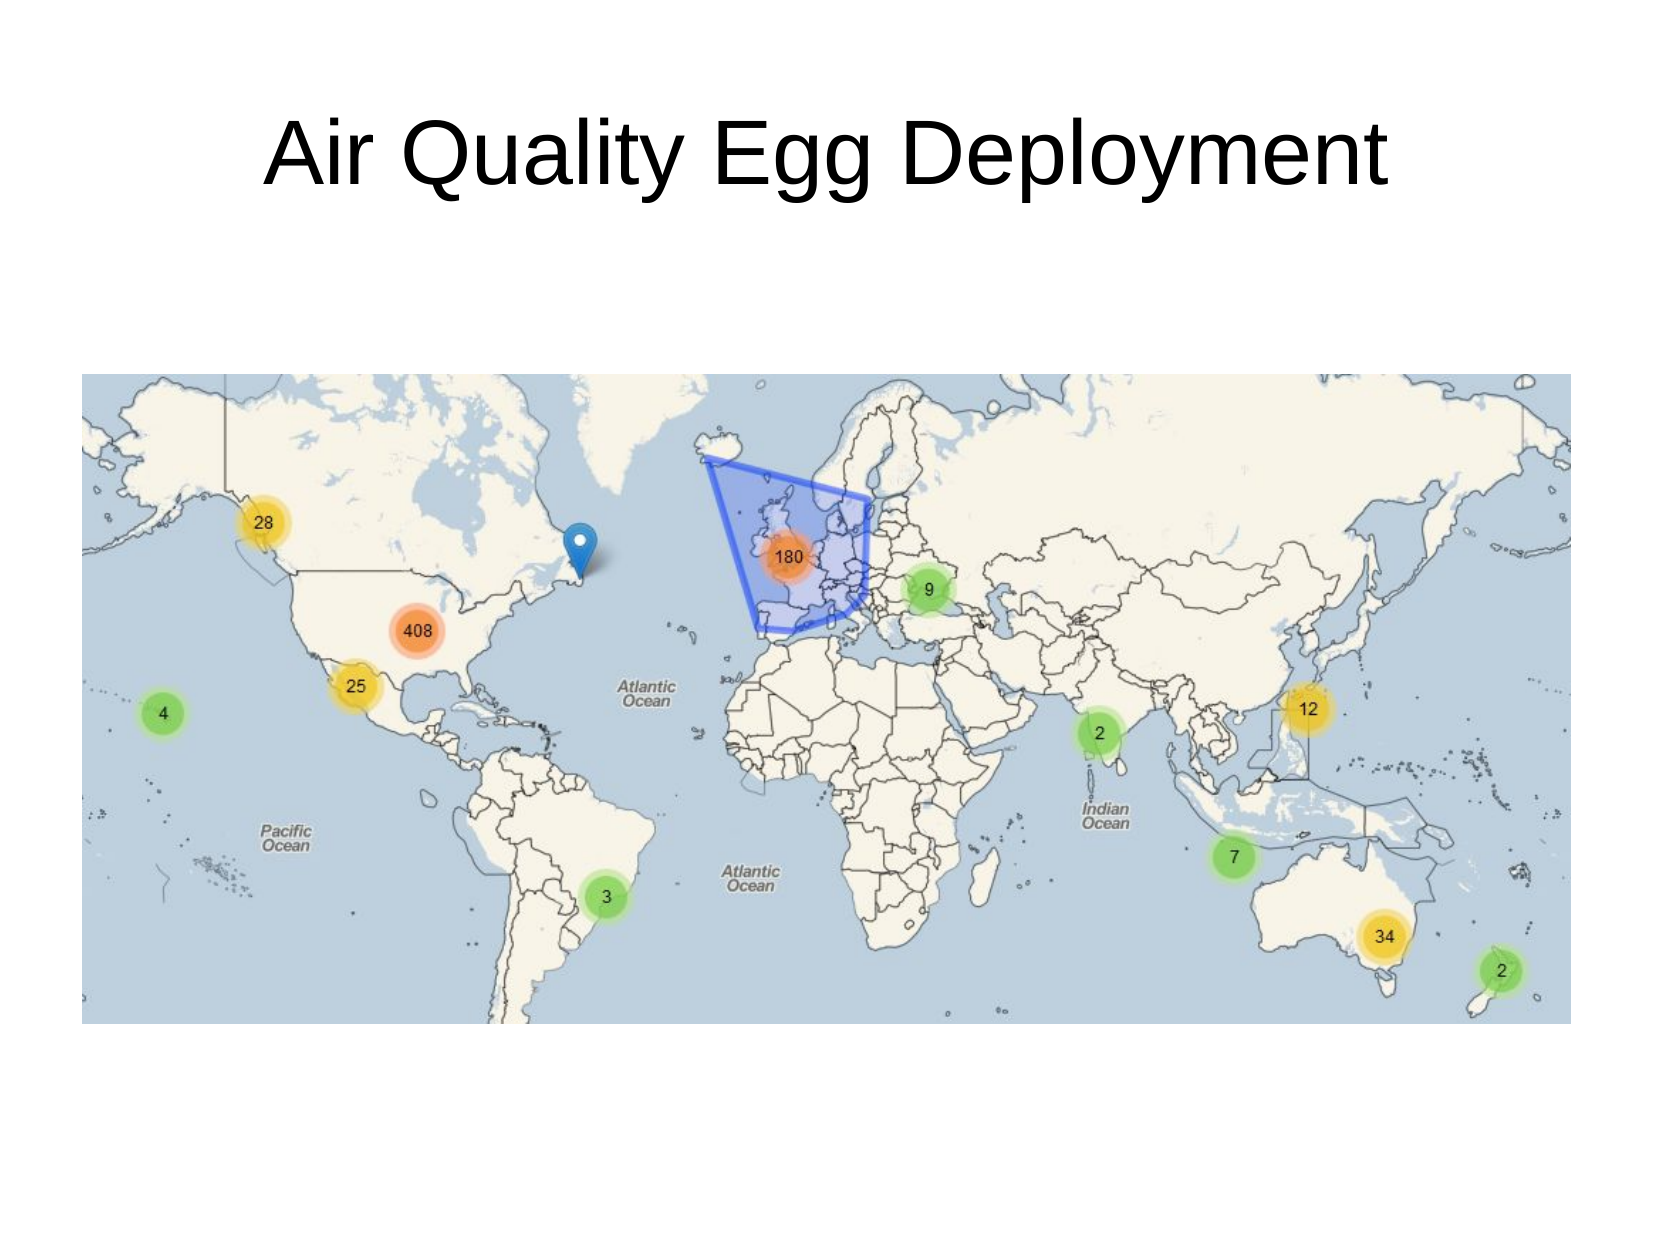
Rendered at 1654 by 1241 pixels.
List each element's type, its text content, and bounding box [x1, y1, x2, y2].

picture [82, 374, 1571, 1024]
title Air Quality Egg Deployment [82, 49, 1571, 257]
